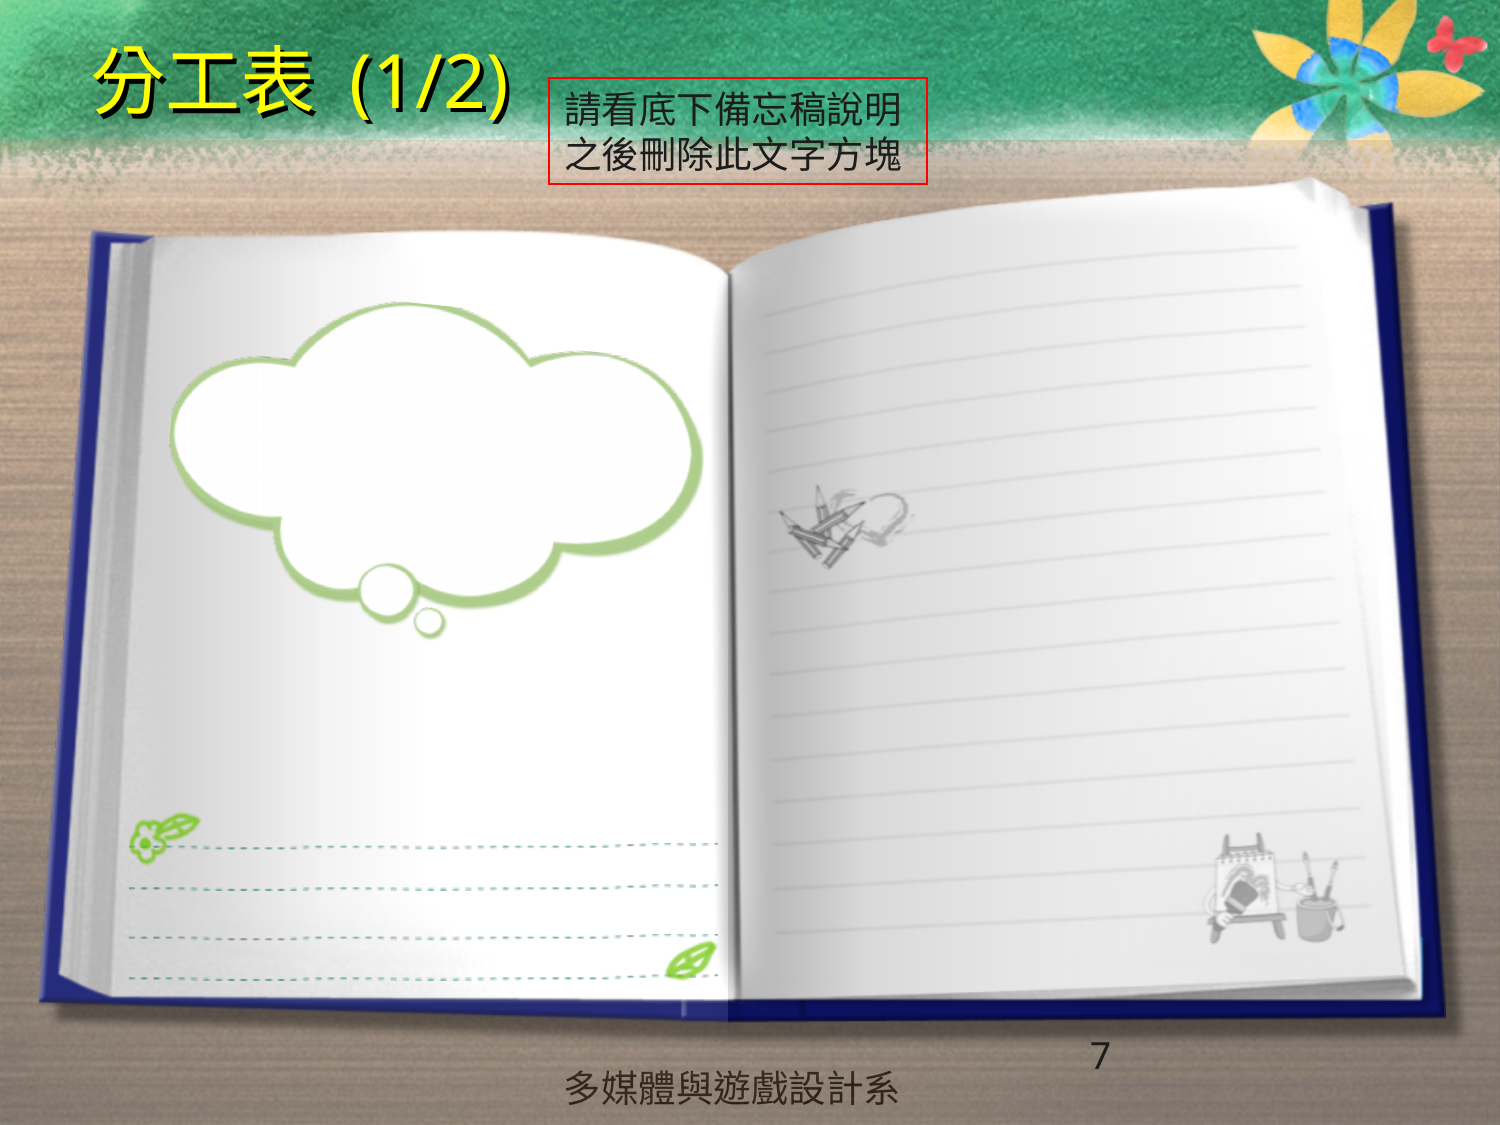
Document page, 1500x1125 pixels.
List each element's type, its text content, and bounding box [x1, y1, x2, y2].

text_box 請看底下備忘稿說明 之後刪除此文字方塊 [549, 78, 928, 185]
title 分工表 (1/2) [75, 16, 1426, 140]
picture [0, 140, 1500, 1125]
text_box [1074, 1024, 1426, 1103]
